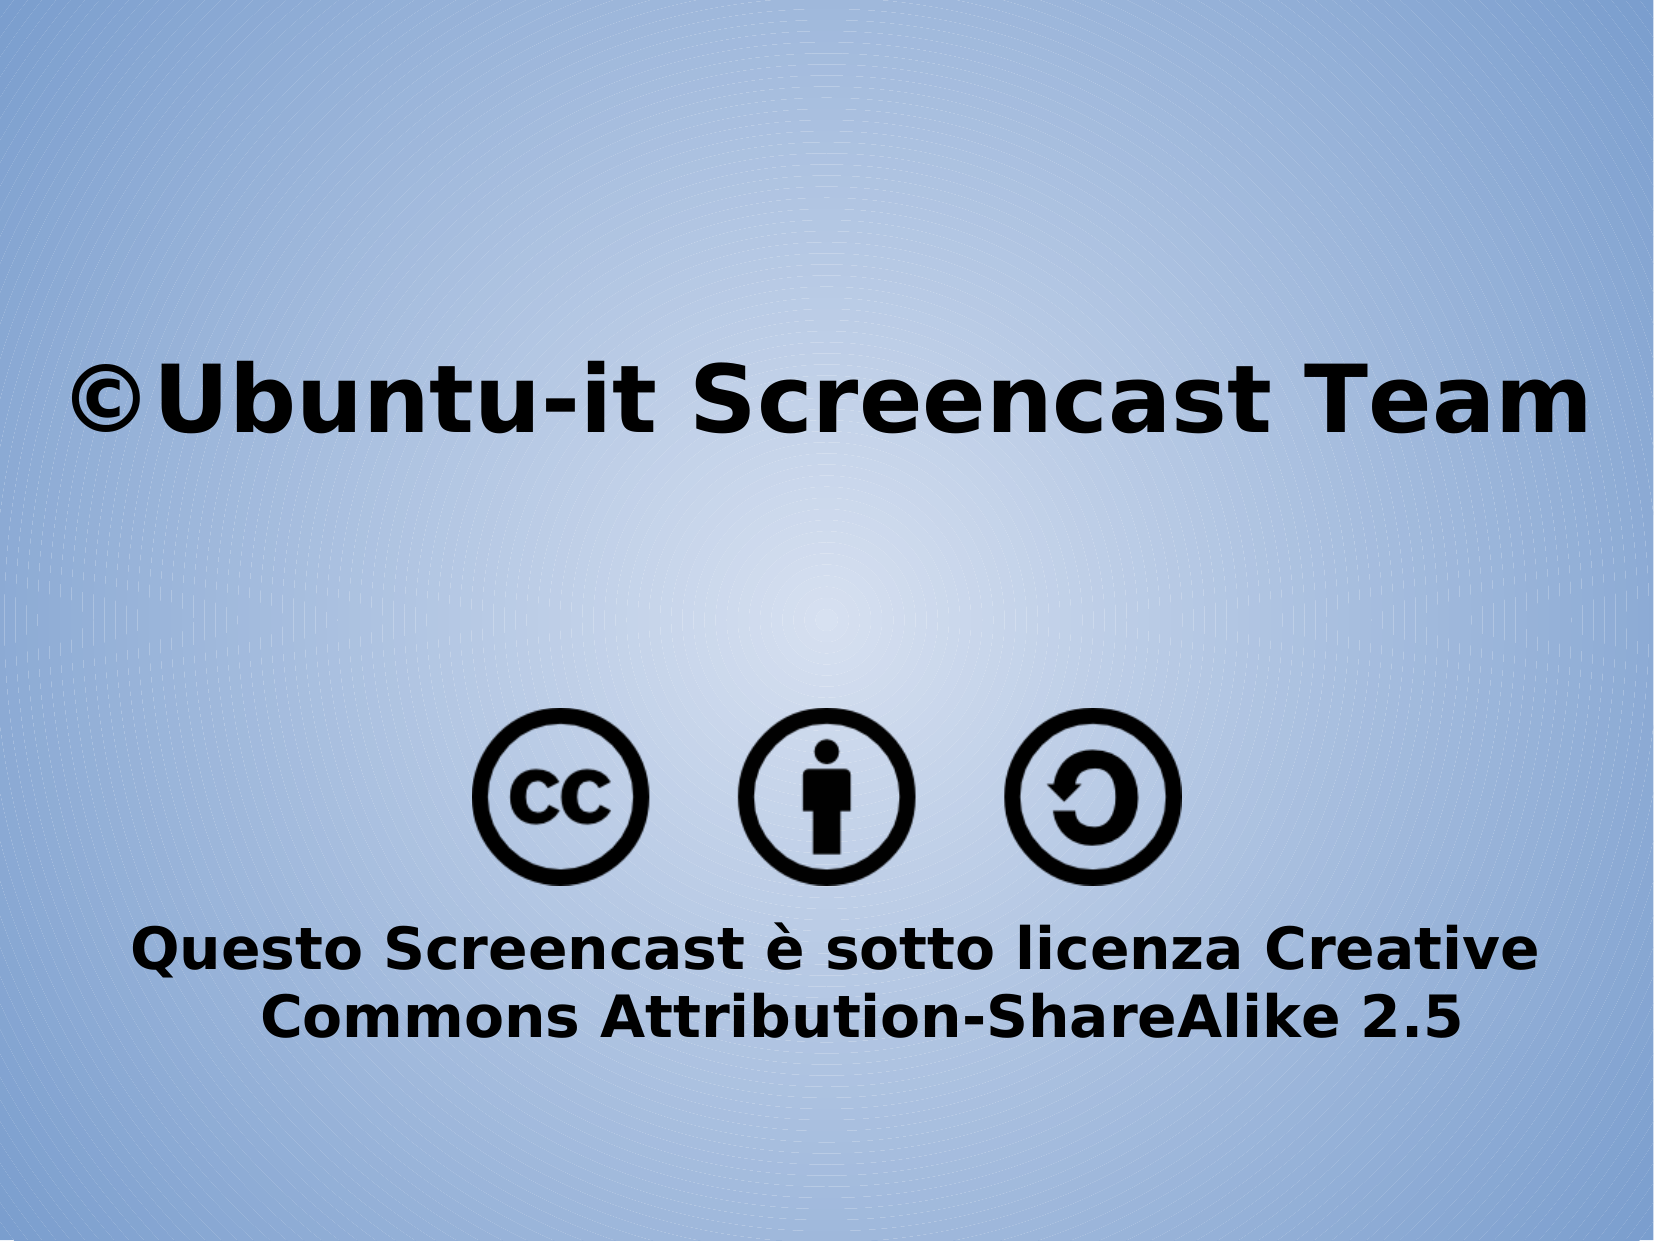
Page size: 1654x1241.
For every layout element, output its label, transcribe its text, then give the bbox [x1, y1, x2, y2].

picture [472, 708, 1182, 886]
list Questo Screencast è sotto licenza Creative Commons Attribution-ShareAlike 2.5 [29, 915, 1625, 1051]
title ©Ubuntu-it Screencast Team [29, 239, 1625, 562]
